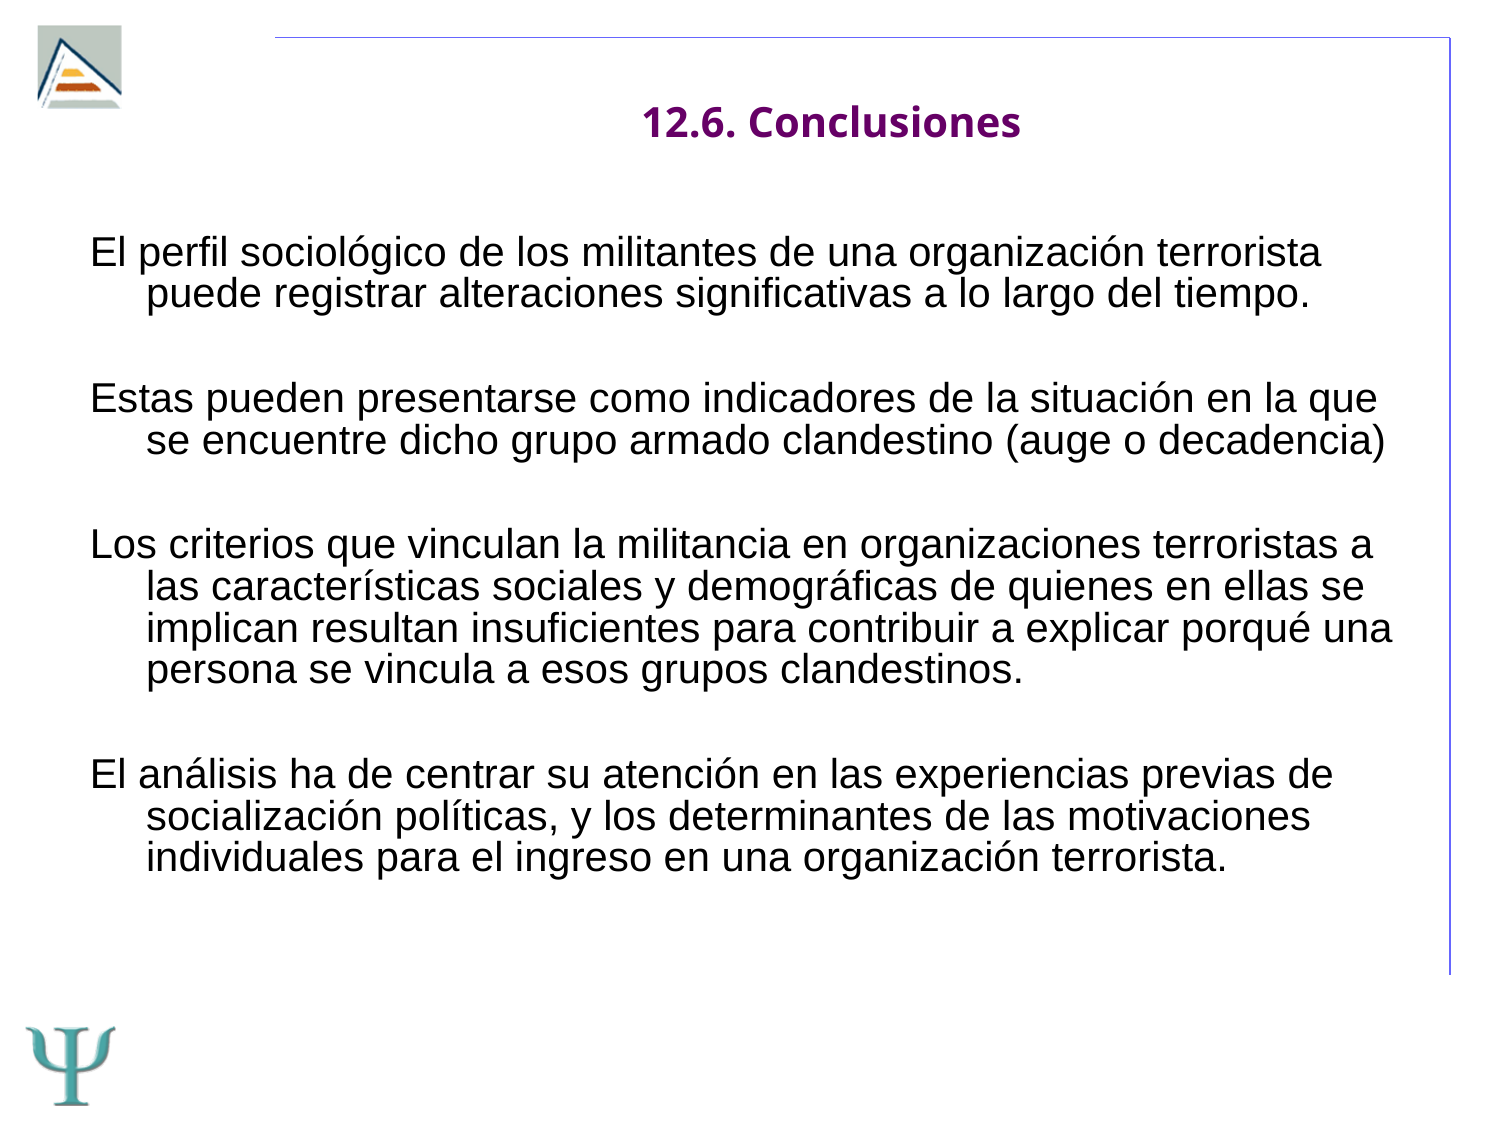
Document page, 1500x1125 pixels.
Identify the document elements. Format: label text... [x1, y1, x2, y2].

title 12.6. Conclusiones [262, 74, 1401, 168]
picture [24, 1024, 75, 1106]
picture [37, 24, 122, 109]
list El perfil sociológico de los militantes de una organización terrorista puede registrar alteraciones significativas a lo largo del tiempo. Estas pueden presentarse como indicadores de la situación en la que se encuentre dicho grupo armado clandestino (auge o decadencia) Los criterios que vinculan la militancia en organizaciones terroristas a las características sociales y demográficas de quienes en ellas se implican resultan insuficientes para contribuir a explicar porqué una persona se vincula a esos grupos clandestinos. El análisis ha de centrar su atención en las experiencias previas de socialización políticas, y los determinantes de las motivaciones individuales para el ingreso en una organización terrorista. [75, 224, 1426, 1125]
